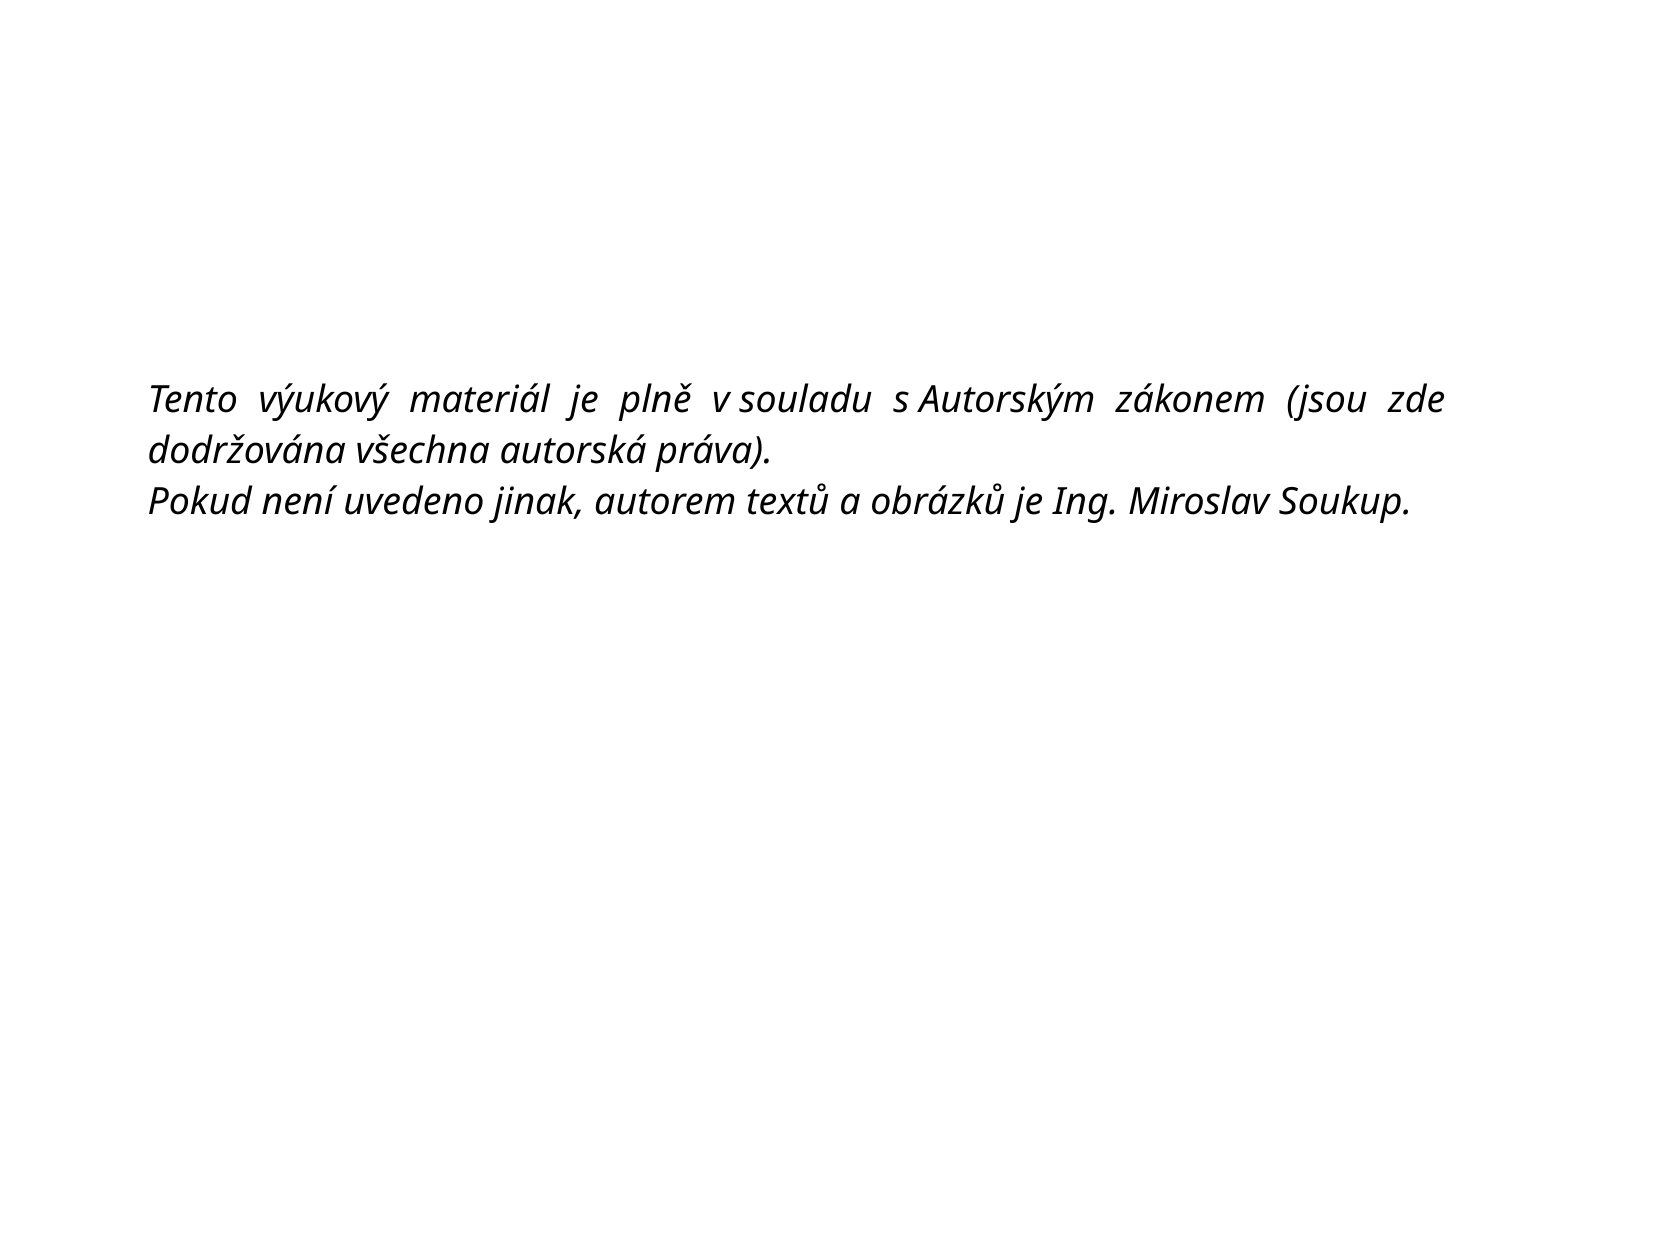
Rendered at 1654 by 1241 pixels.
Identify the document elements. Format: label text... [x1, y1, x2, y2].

subtitle Tento výukový materiál je plně v souladu s Autorským zákonem (jsou zde dodržována všechna autorská práva). Pokud není uvedeno jinak, autorem textů a obrázků je Ing. Miroslav Soukup. [147, 33, 1447, 916]
